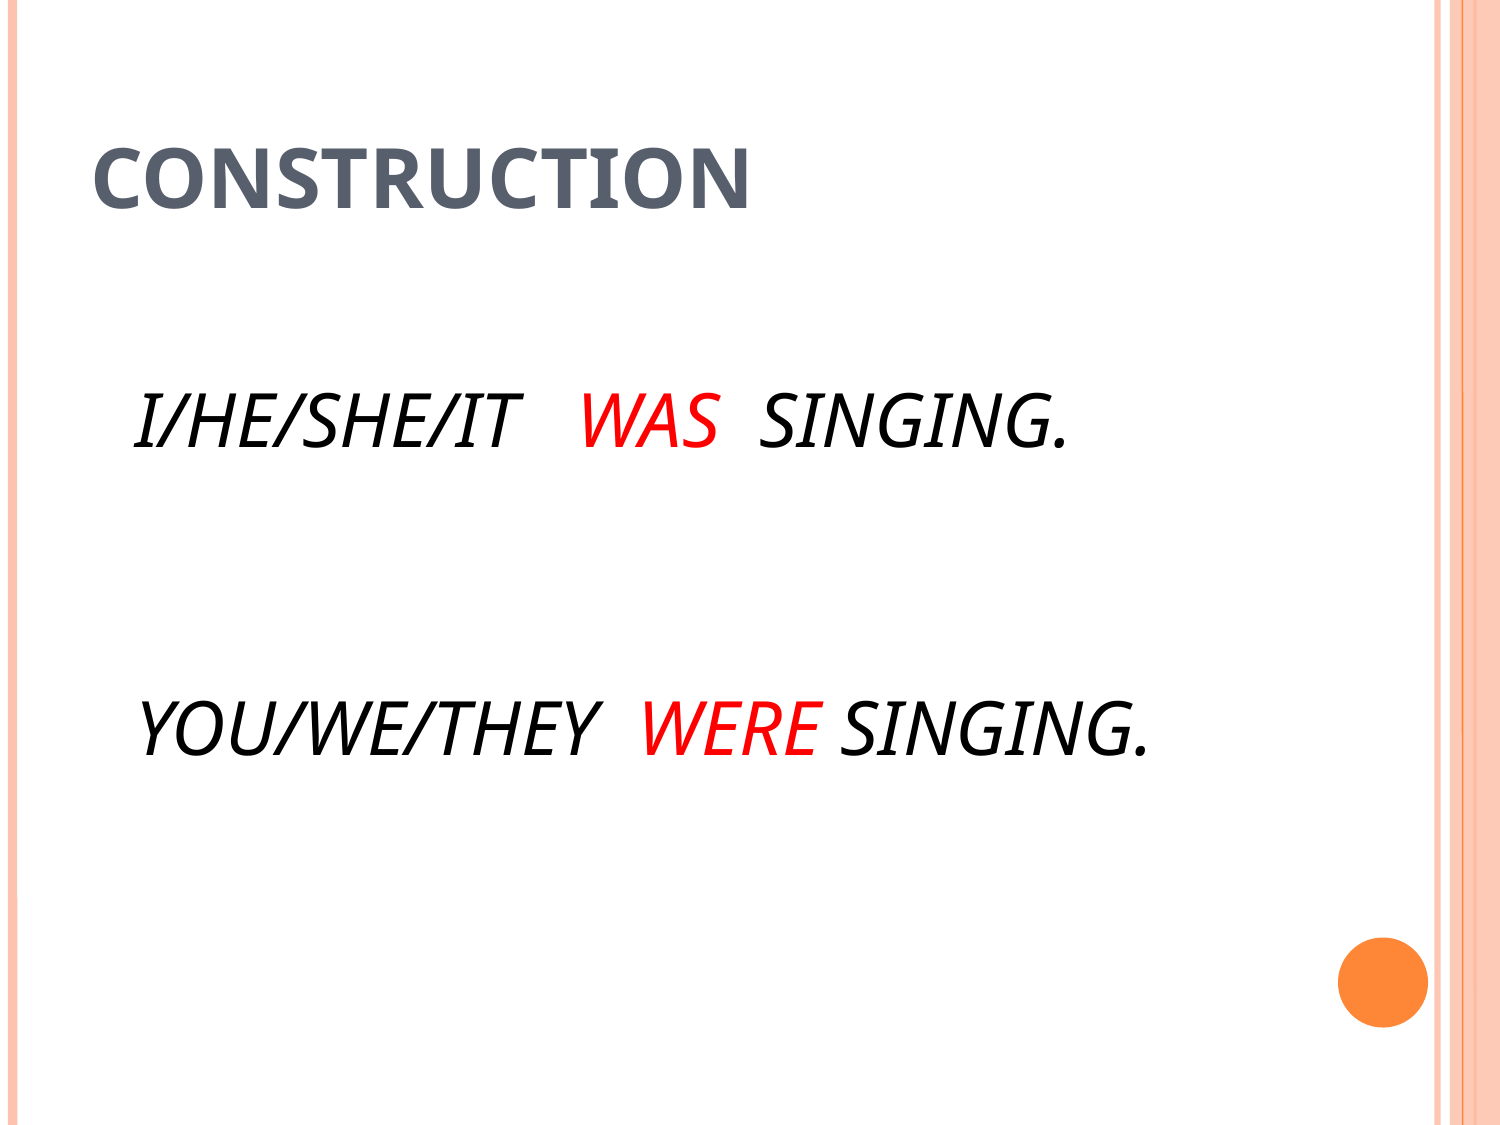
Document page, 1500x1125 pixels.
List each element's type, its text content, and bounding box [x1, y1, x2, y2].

title CONSTRUCTION [75, 45, 1300, 233]
list I/HE/SHE/IT WAS SINGING. YOU/WE/THEY WERE SINGING. [75, 262, 1300, 1062]
